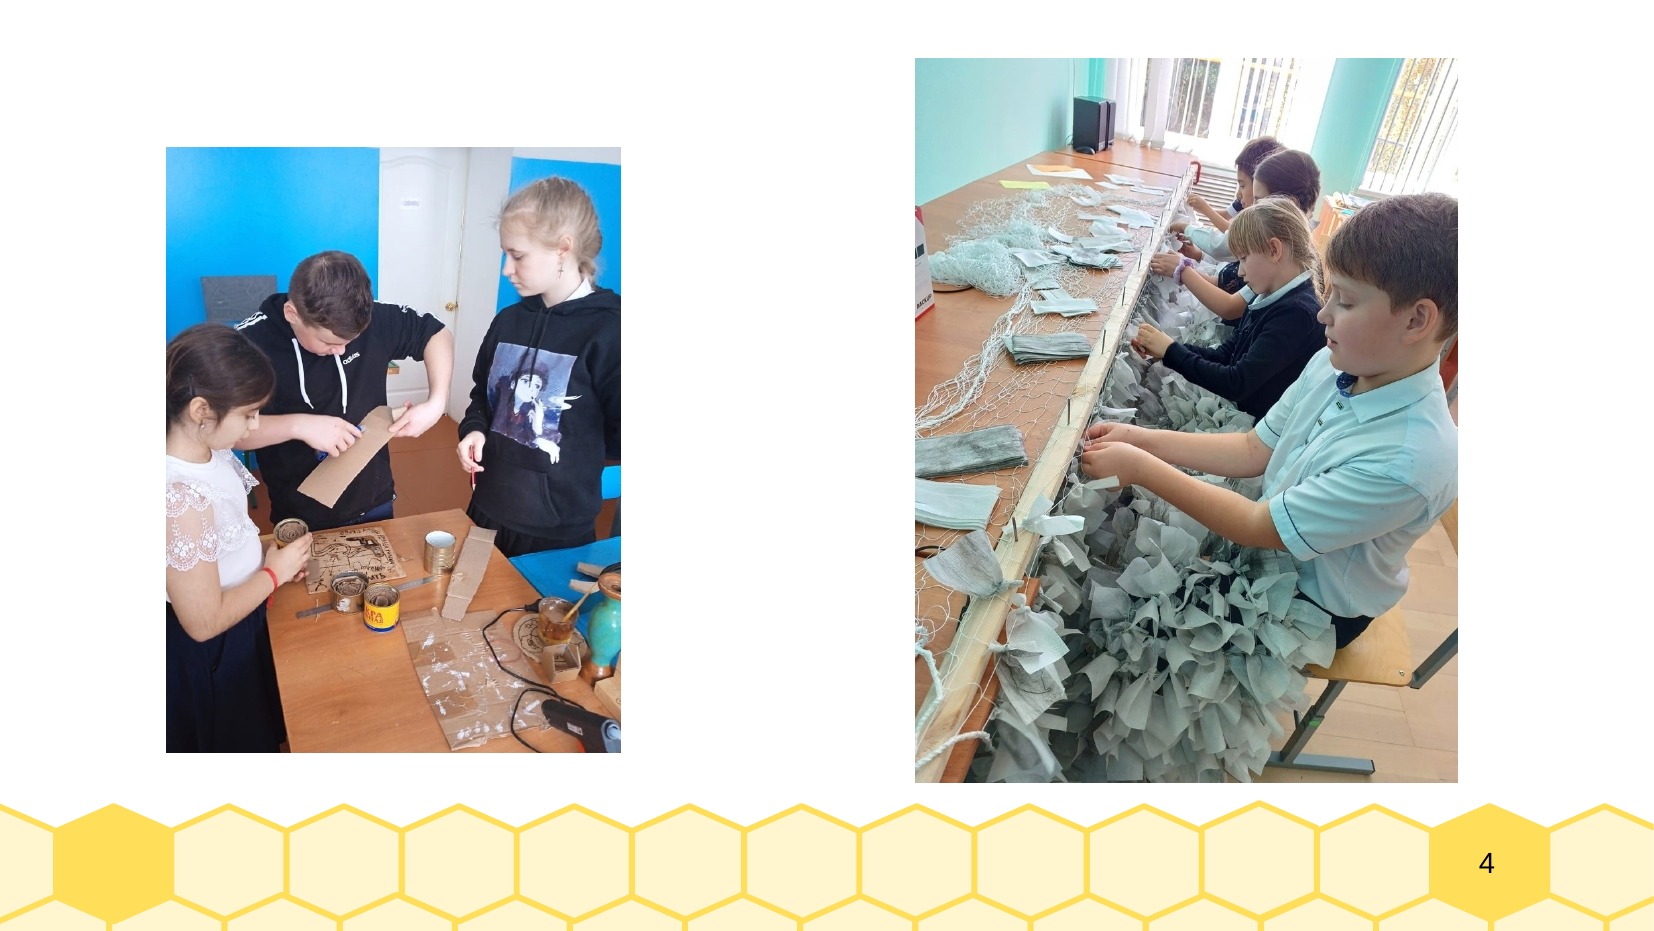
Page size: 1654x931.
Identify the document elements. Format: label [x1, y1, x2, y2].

picture [166, 147, 621, 753]
picture [166, 147, 247, 245]
picture [915, 58, 1458, 783]
